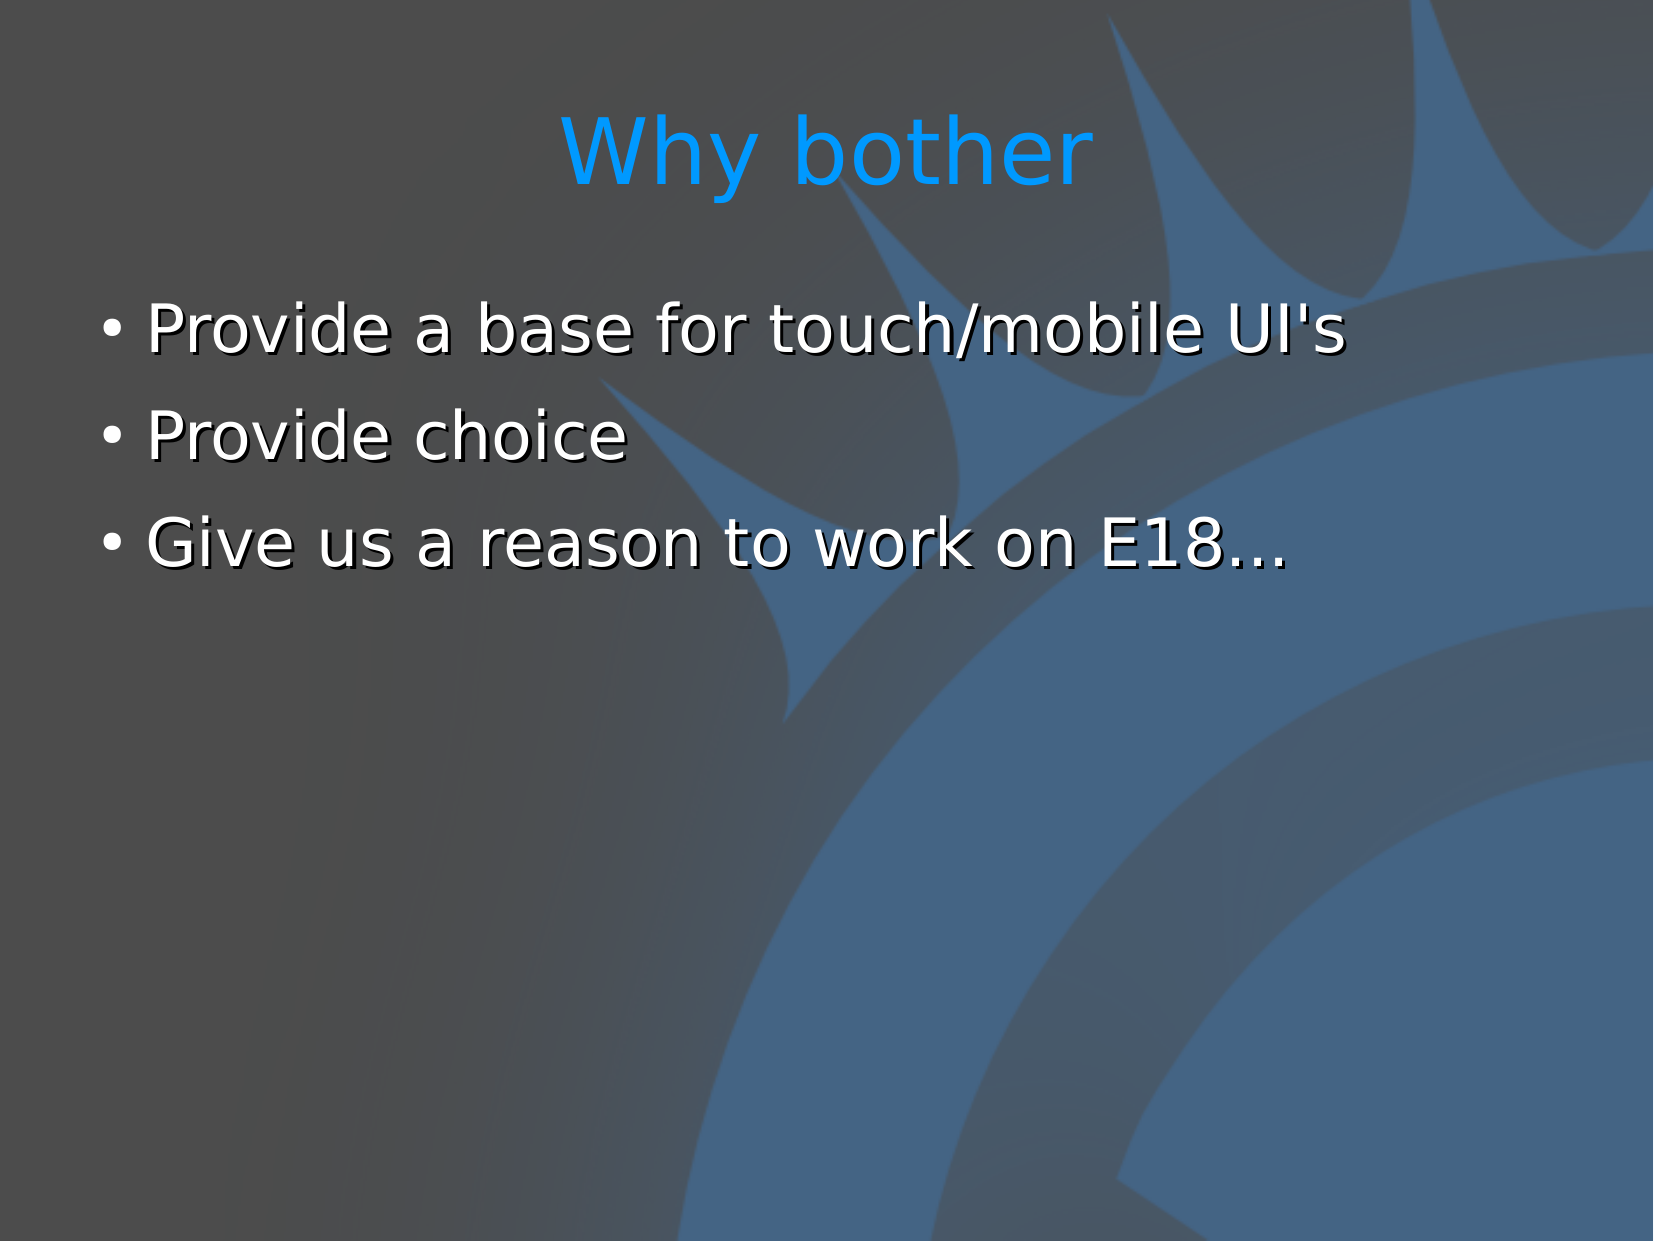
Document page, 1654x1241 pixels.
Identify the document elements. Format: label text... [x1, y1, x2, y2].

picture [0, 0, 1654, 1241]
title Why bother [82, 49, 1571, 257]
list Provide a base for touch/mobile UI's Provide choice Give us a reason to work on E18... [82, 290, 1561, 1156]
